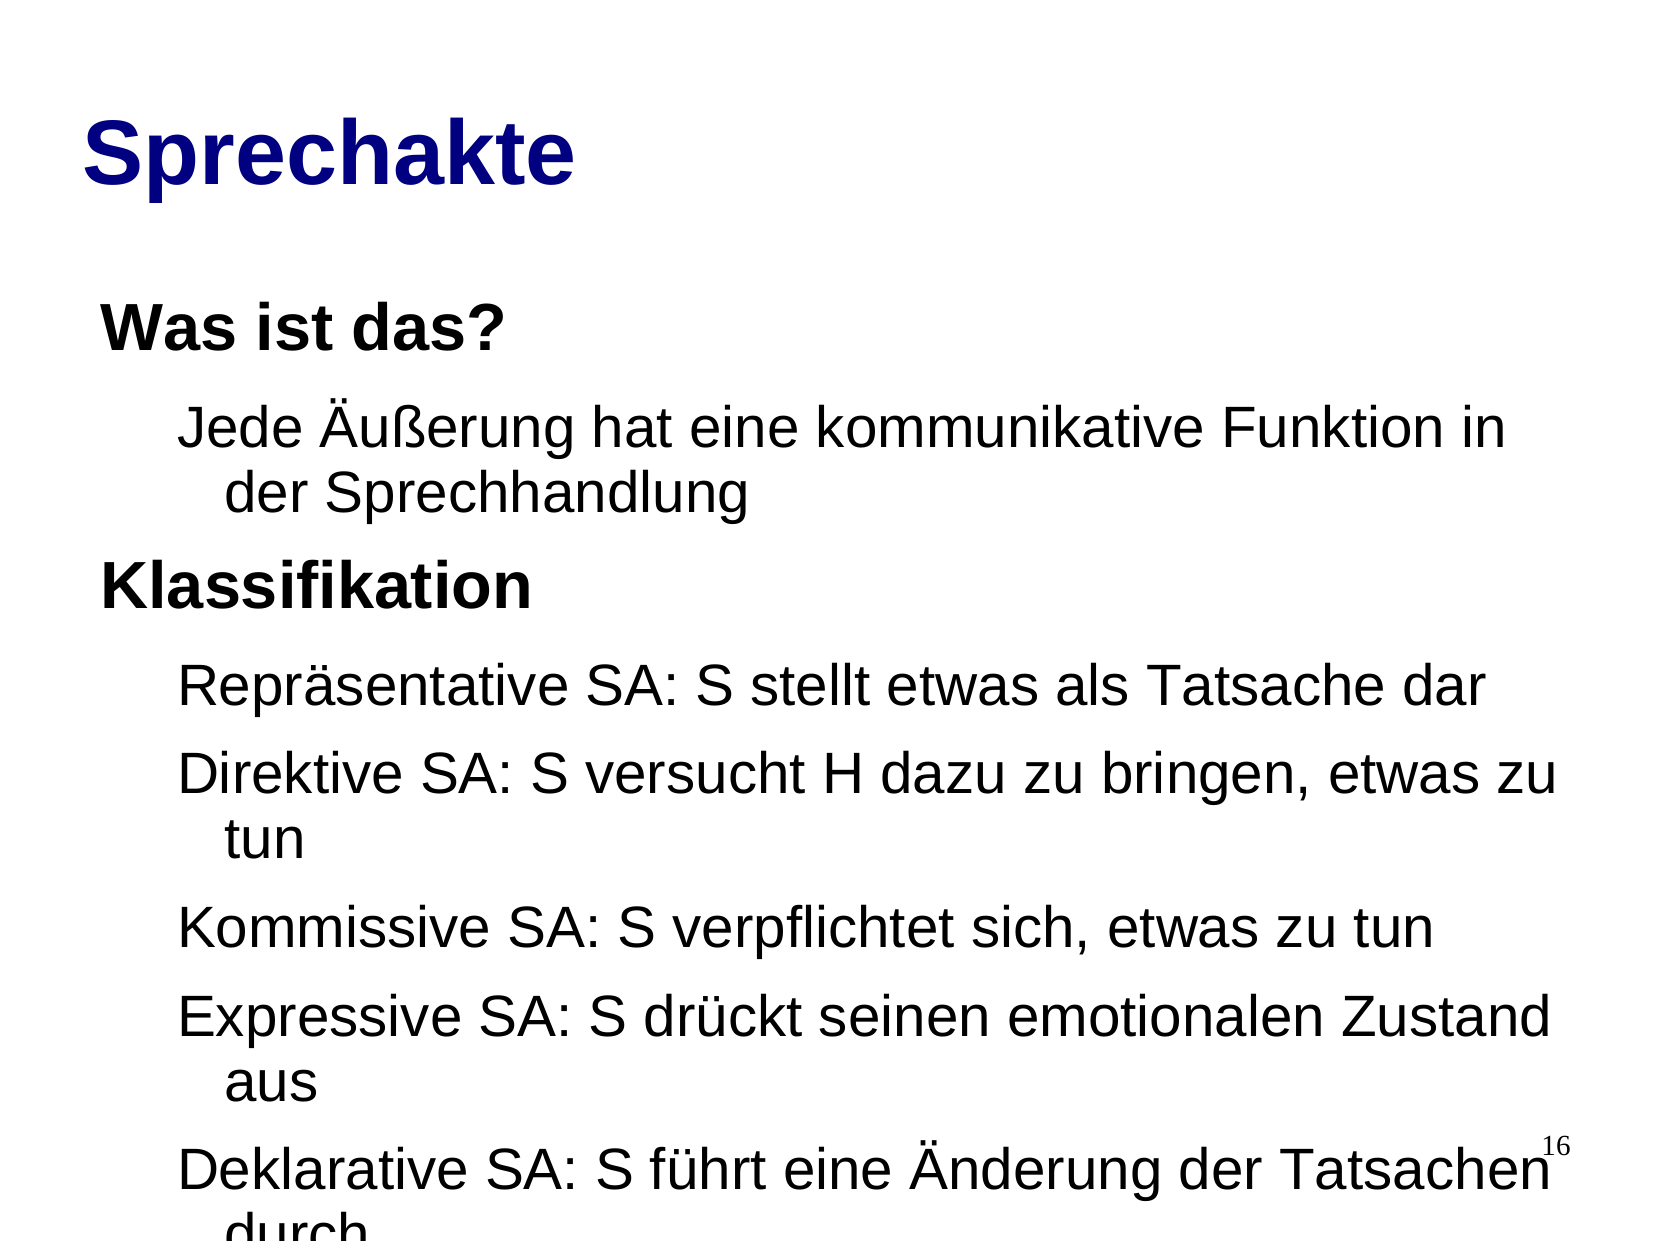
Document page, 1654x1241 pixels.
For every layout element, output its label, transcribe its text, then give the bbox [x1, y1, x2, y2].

list Was ist das? Jede Äußerung hat eine kommunikative Funktion in der Sprechhandlung Klassifikation Repräsentative SA: S stellt etwas als Tatsache dar Direktive SA: S versucht H dazu zu bringen, etwas zu tun Kommissive SA: S verpflichtet sich, etwas zu tun Expressive SA: S drückt seinen emotionalen Zustand aus Deklarative SA: S führt eine Änderung der Tatsachen durch [82, 290, 1571, 1147]
title Sprechakte [82, 56, 1571, 250]
